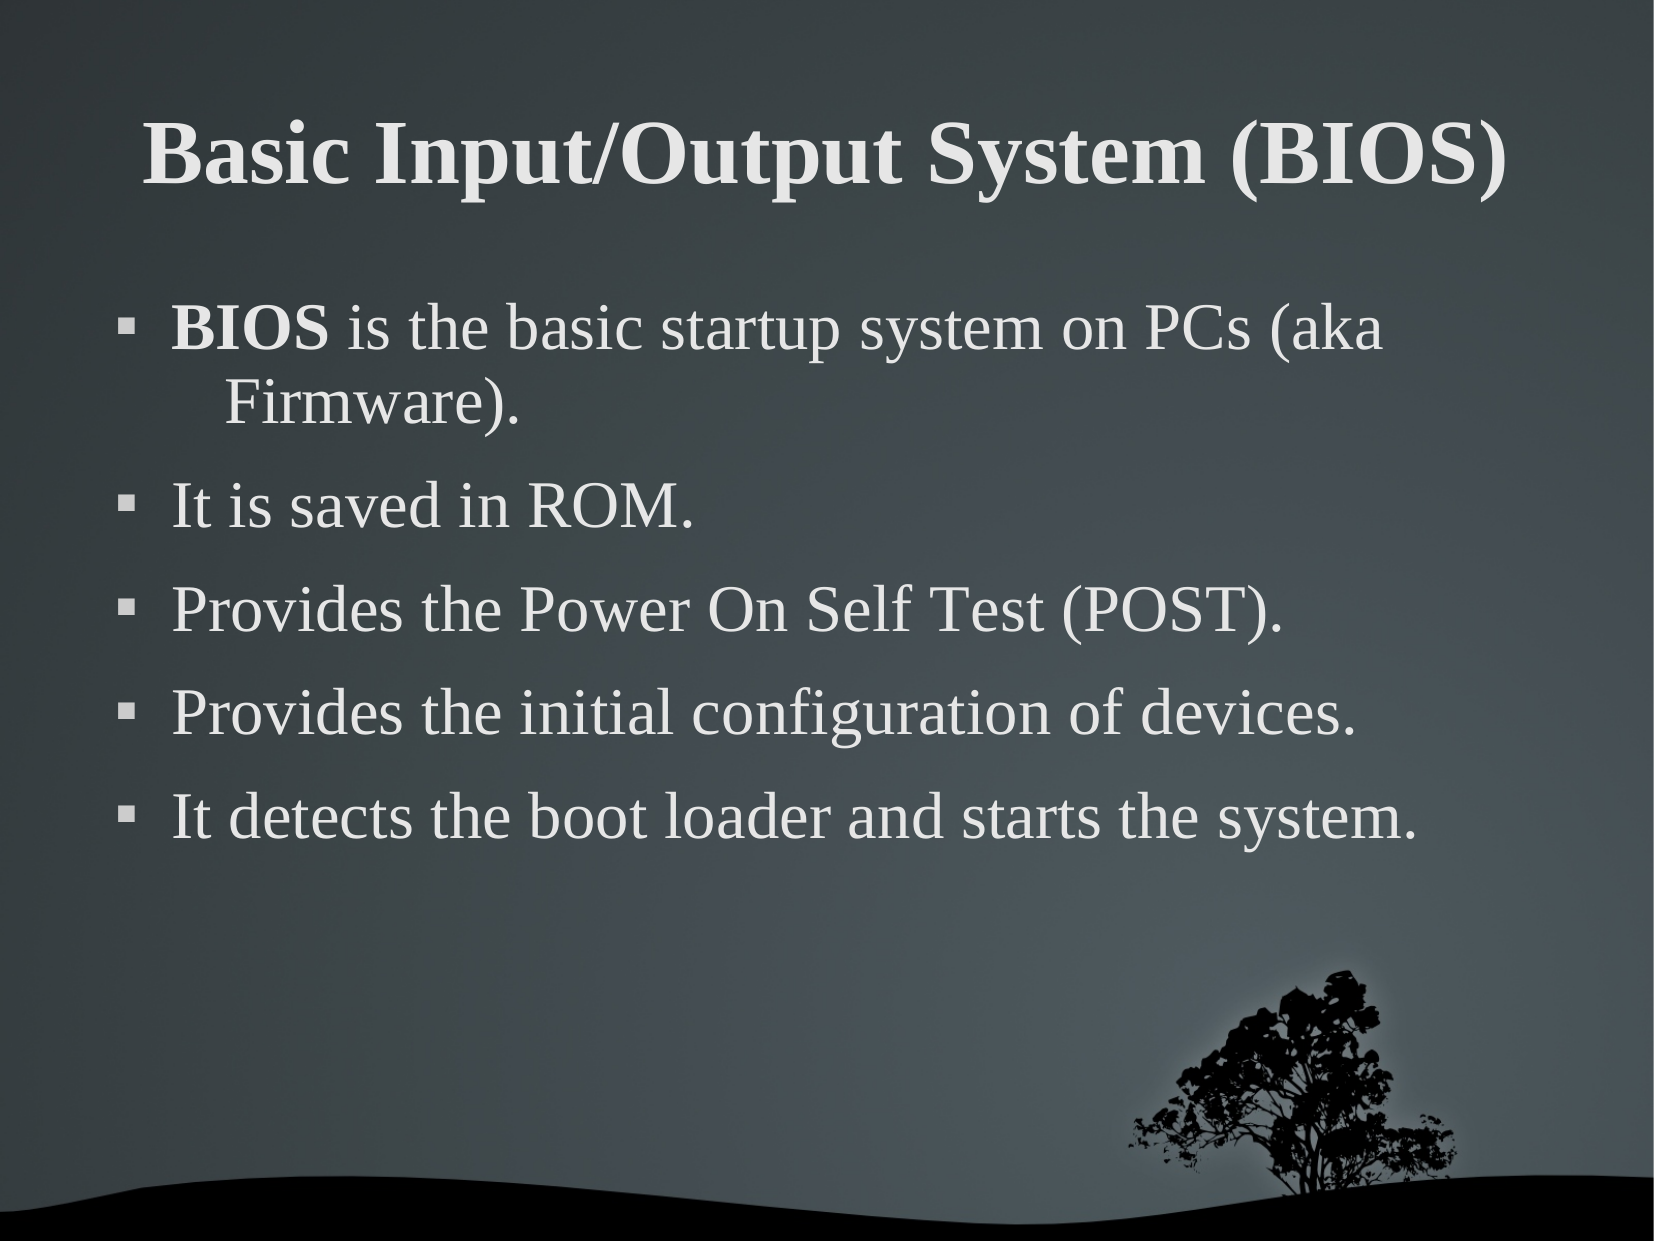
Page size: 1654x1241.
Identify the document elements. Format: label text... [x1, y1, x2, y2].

picture [0, 0, 1654, 1241]
title Basic Input/Output System (BIOS) [82, 33, 1571, 273]
list BIOS is the basic startup system on PCs (aka Firmware). It is saved in ROM. Provides the Power On Self Test (POST). Provides the initial configuration of devices. It detects the boot loader and starts the system. [82, 290, 1571, 1109]
